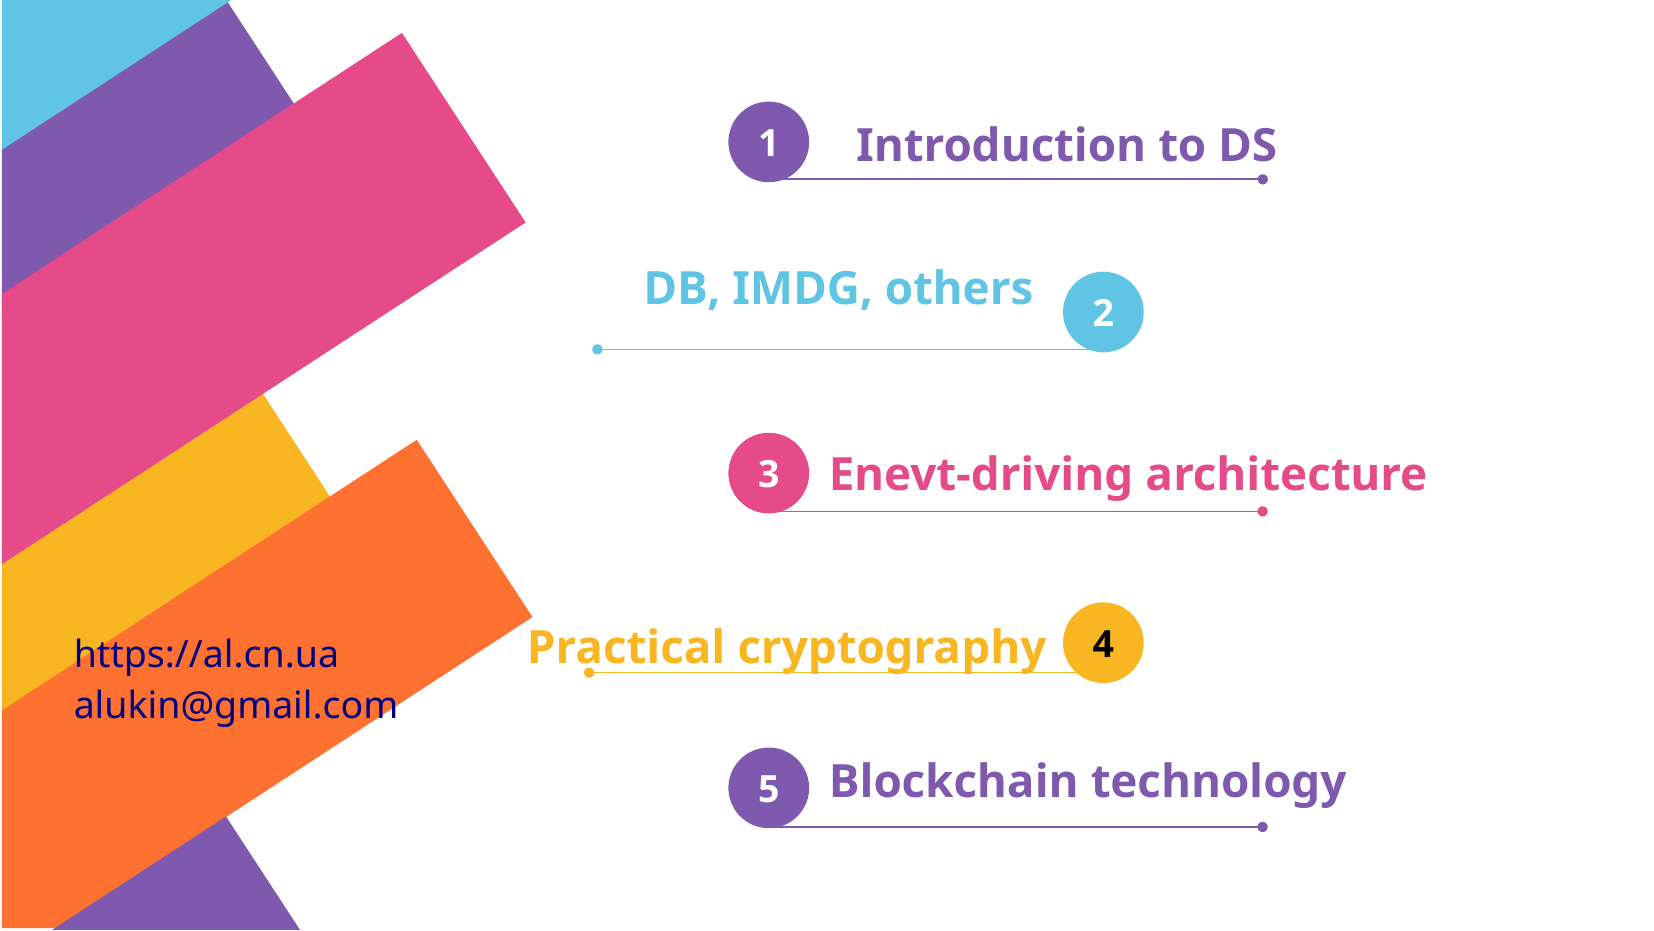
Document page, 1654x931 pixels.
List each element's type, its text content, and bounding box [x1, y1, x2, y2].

title Enevt-driving architecture [828, 410, 1447, 536]
title Practical cryptography [324, 583, 1047, 709]
text_box 5 [728, 747, 810, 829]
text_box 2 [1063, 271, 1144, 353]
text_box https://al.cn.ua alukin@gmail.com [59, 620, 473, 788]
title Introduction to DS [856, 81, 1327, 207]
text_box 3 [728, 432, 810, 514]
text_box 4 [1063, 602, 1144, 684]
text_box 1 [728, 101, 810, 183]
text_box [1257, 174, 1268, 185]
text_box [592, 350, 603, 355]
title DB, IMDG, others [295, 224, 1034, 350]
title Blockchain technology [828, 724, 1388, 836]
